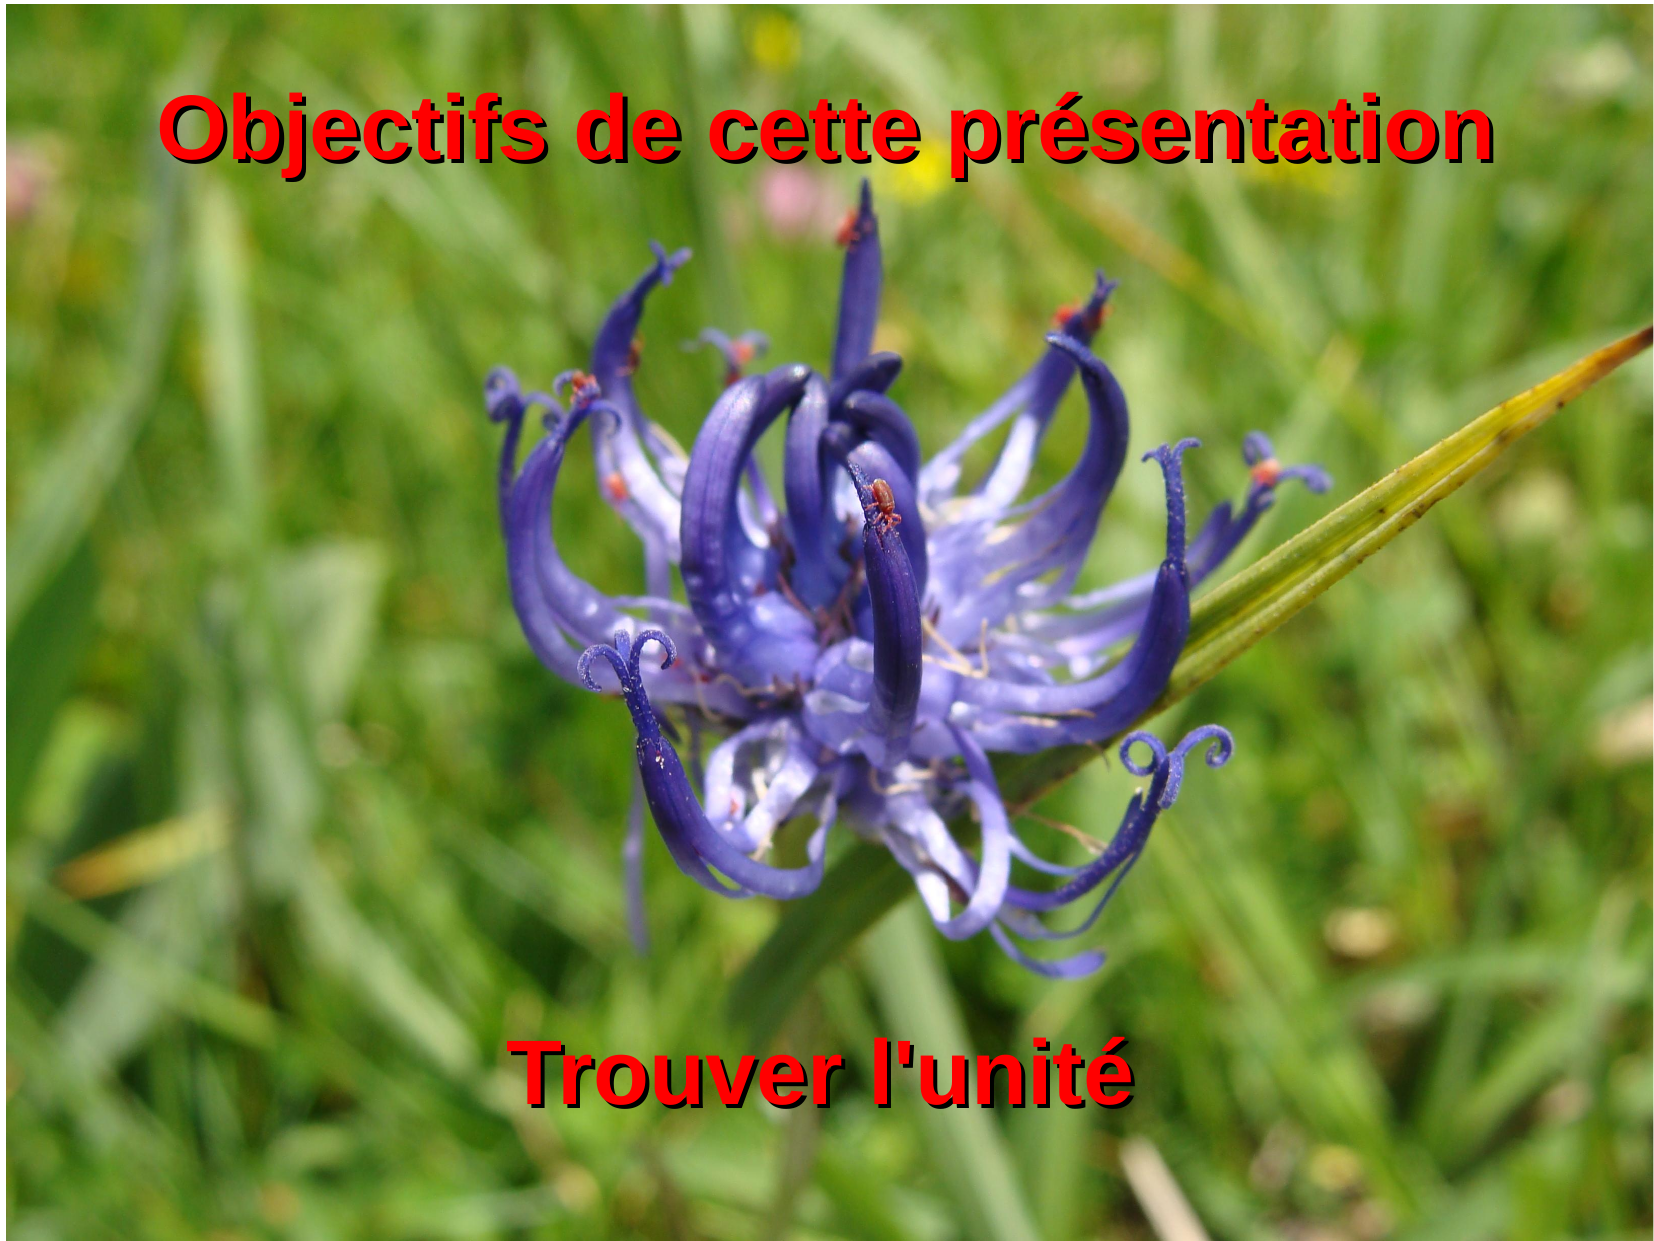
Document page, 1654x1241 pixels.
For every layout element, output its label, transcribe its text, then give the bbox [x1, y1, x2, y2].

title Objectifs de cette présentation [82, 49, 1571, 207]
title Trouver l'unité [47, 994, 1595, 1152]
picture [6, 4, 1654, 1241]
